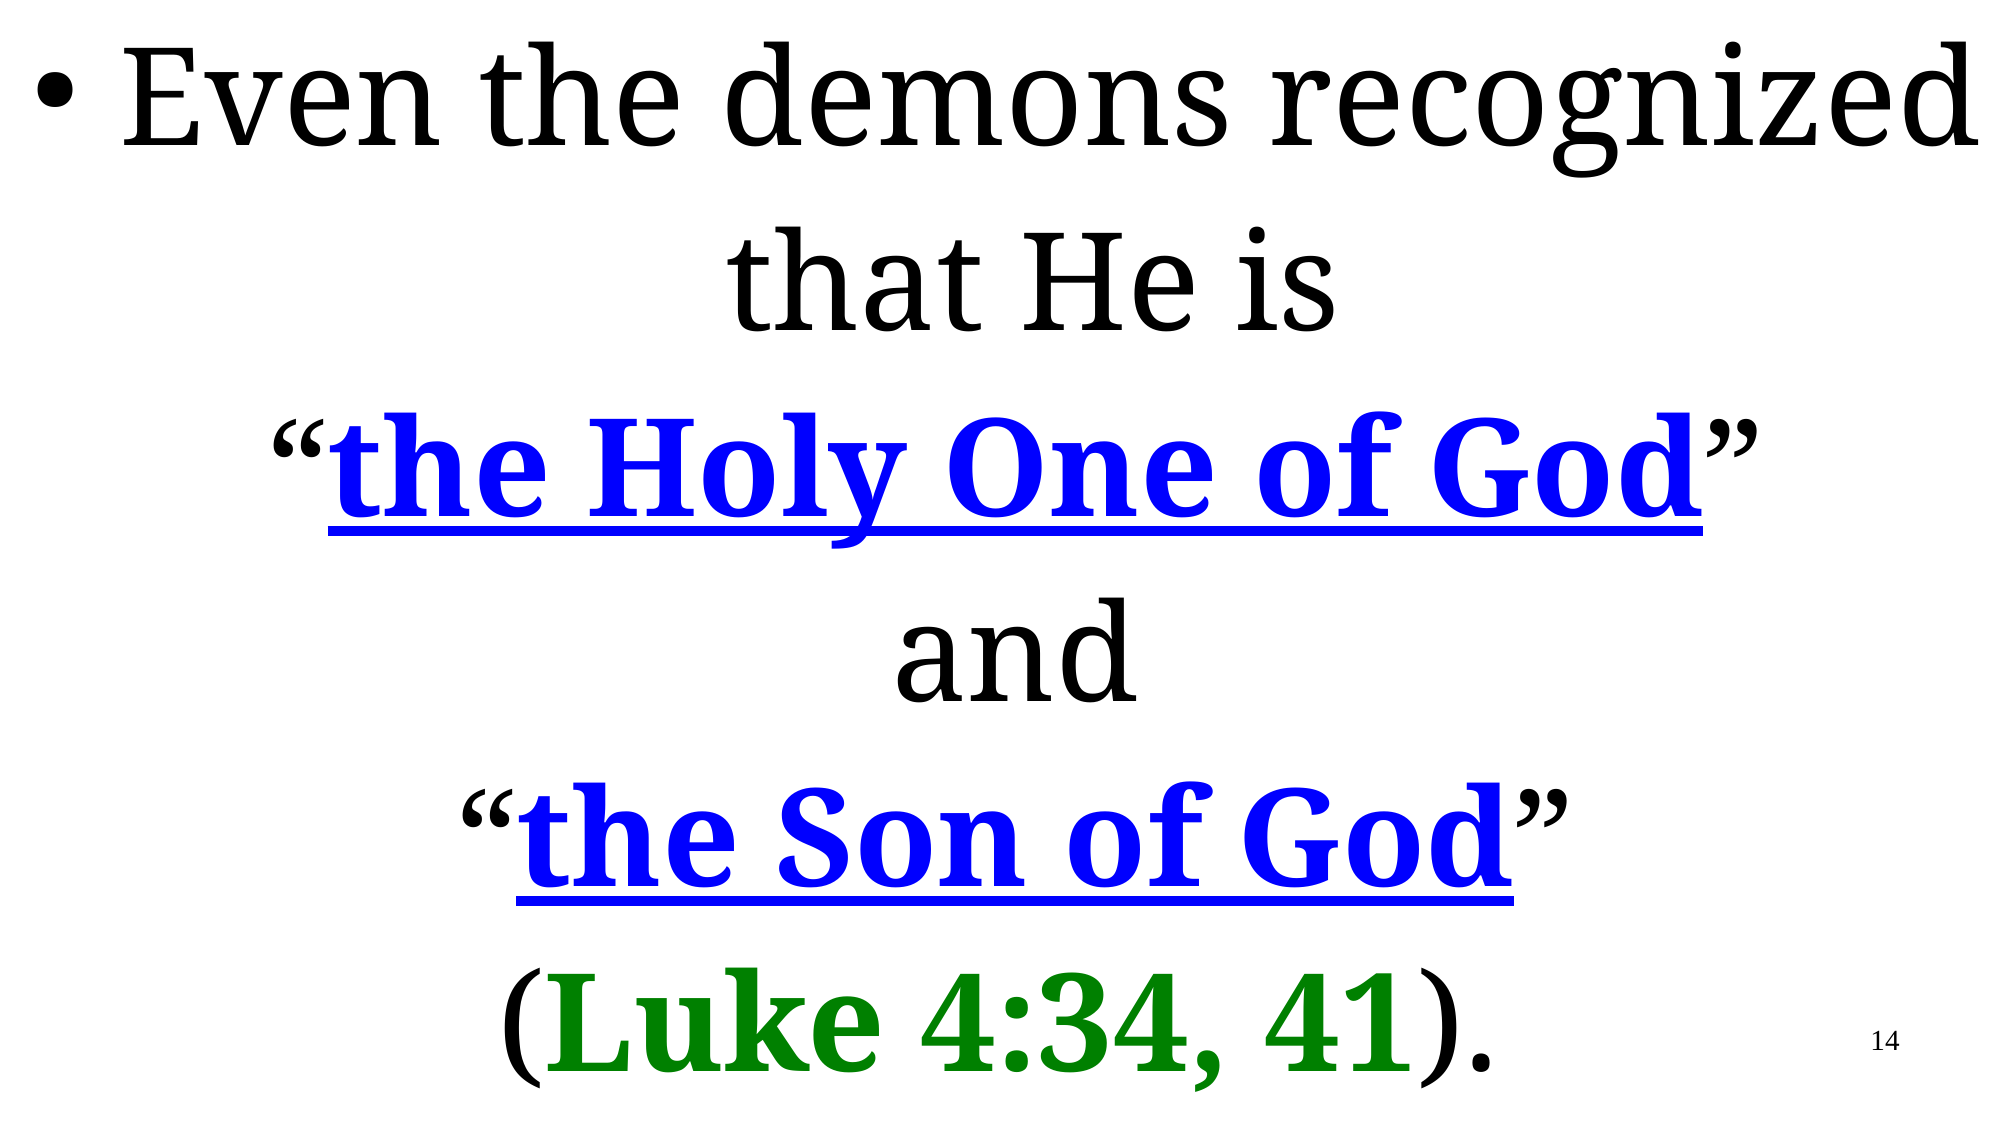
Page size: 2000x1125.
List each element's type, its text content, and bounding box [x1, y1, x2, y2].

list Even the demons recognized that He is “the Holy One of God” and “the Son of God” (Luke 4:34, 41). [0, 0, 1996, 1123]
